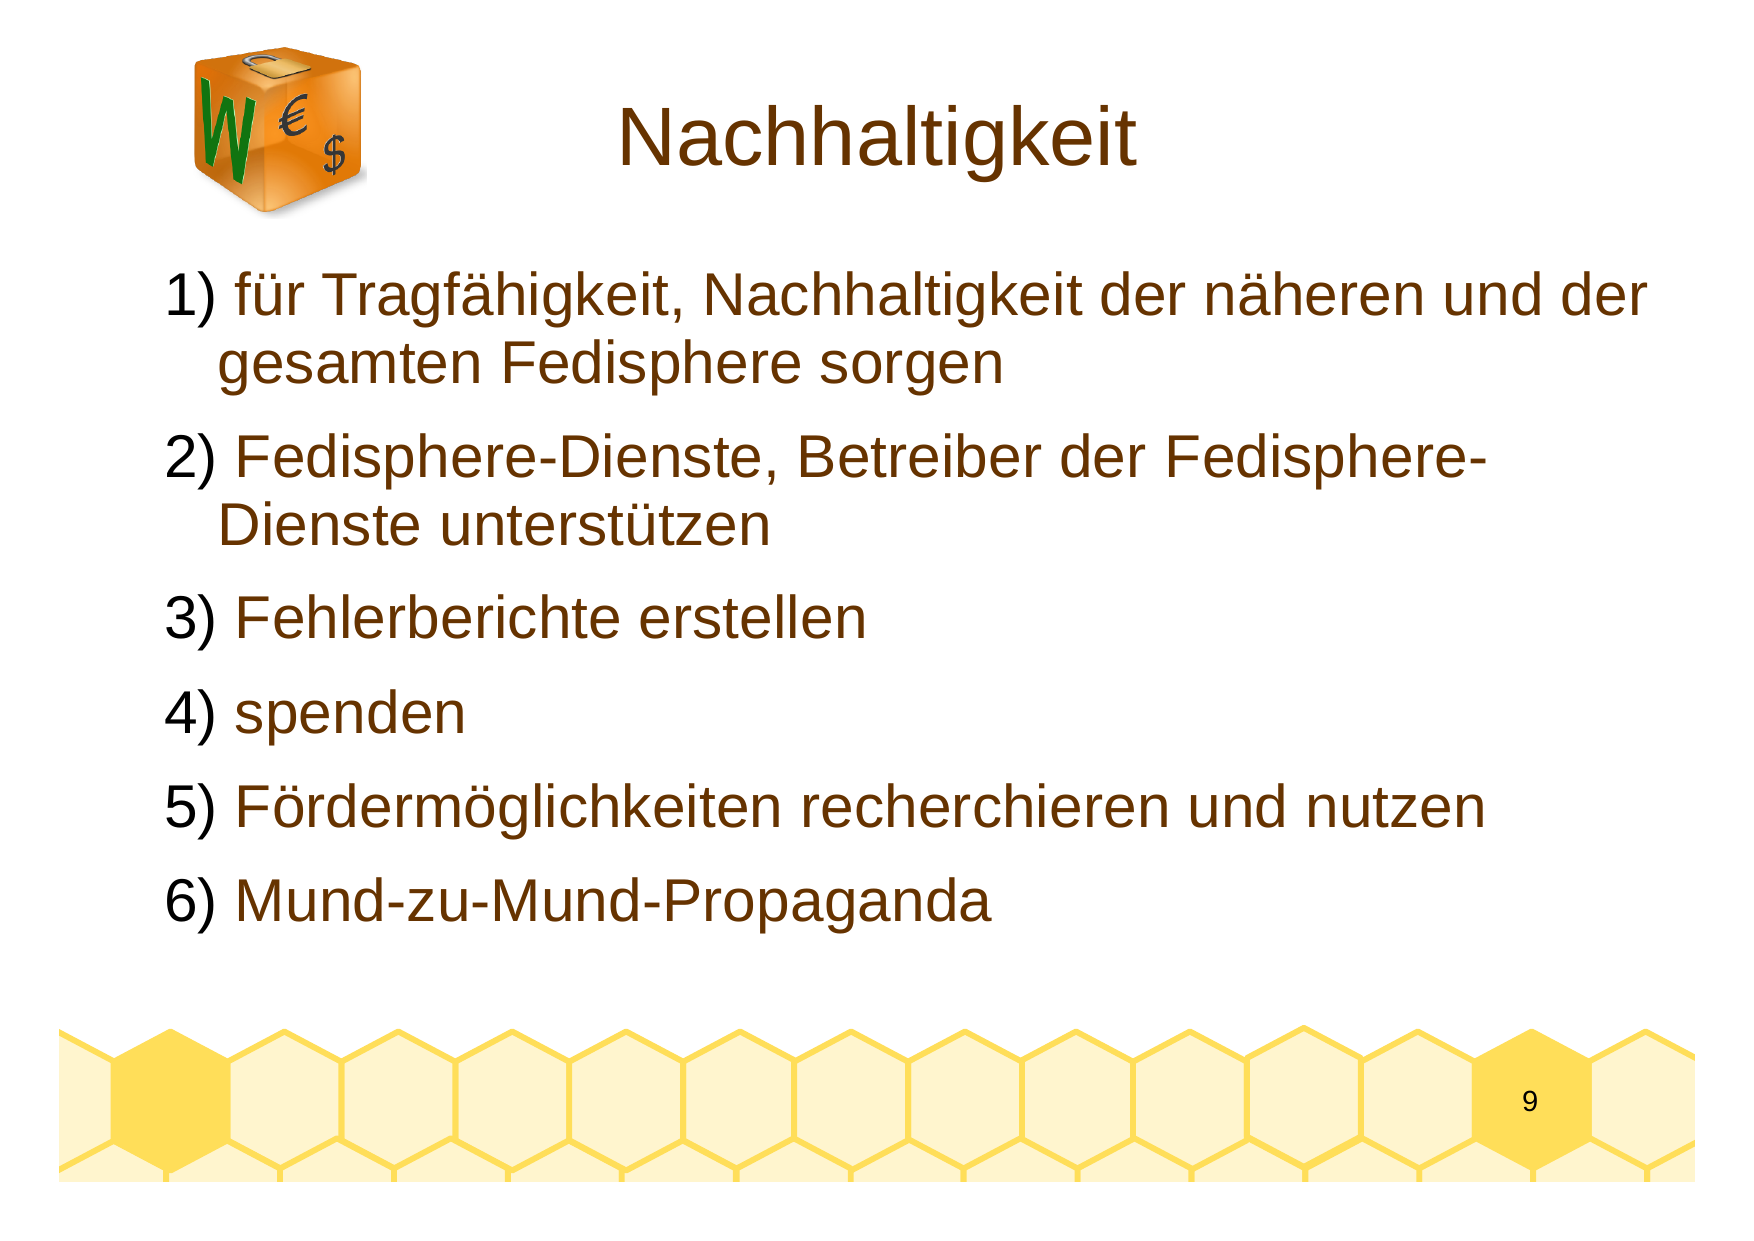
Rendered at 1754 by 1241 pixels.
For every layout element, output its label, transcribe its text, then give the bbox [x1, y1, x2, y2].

picture [188, 41, 367, 219]
title Nachhaltigkeit [146, 47, 1608, 226]
list für Tragfähigkeit, Nachhaltigkeit der näheren und der gesamten Fedisphere sorgen Fedisphere-Dienste, Betreiber der Fedisphere-Dienste unterstützen Fehlerberichte erstellen spenden Fördermöglichkeiten recherchieren und nutzen Mund-zu-Mund-Propaganda [146, 261, 1678, 1099]
